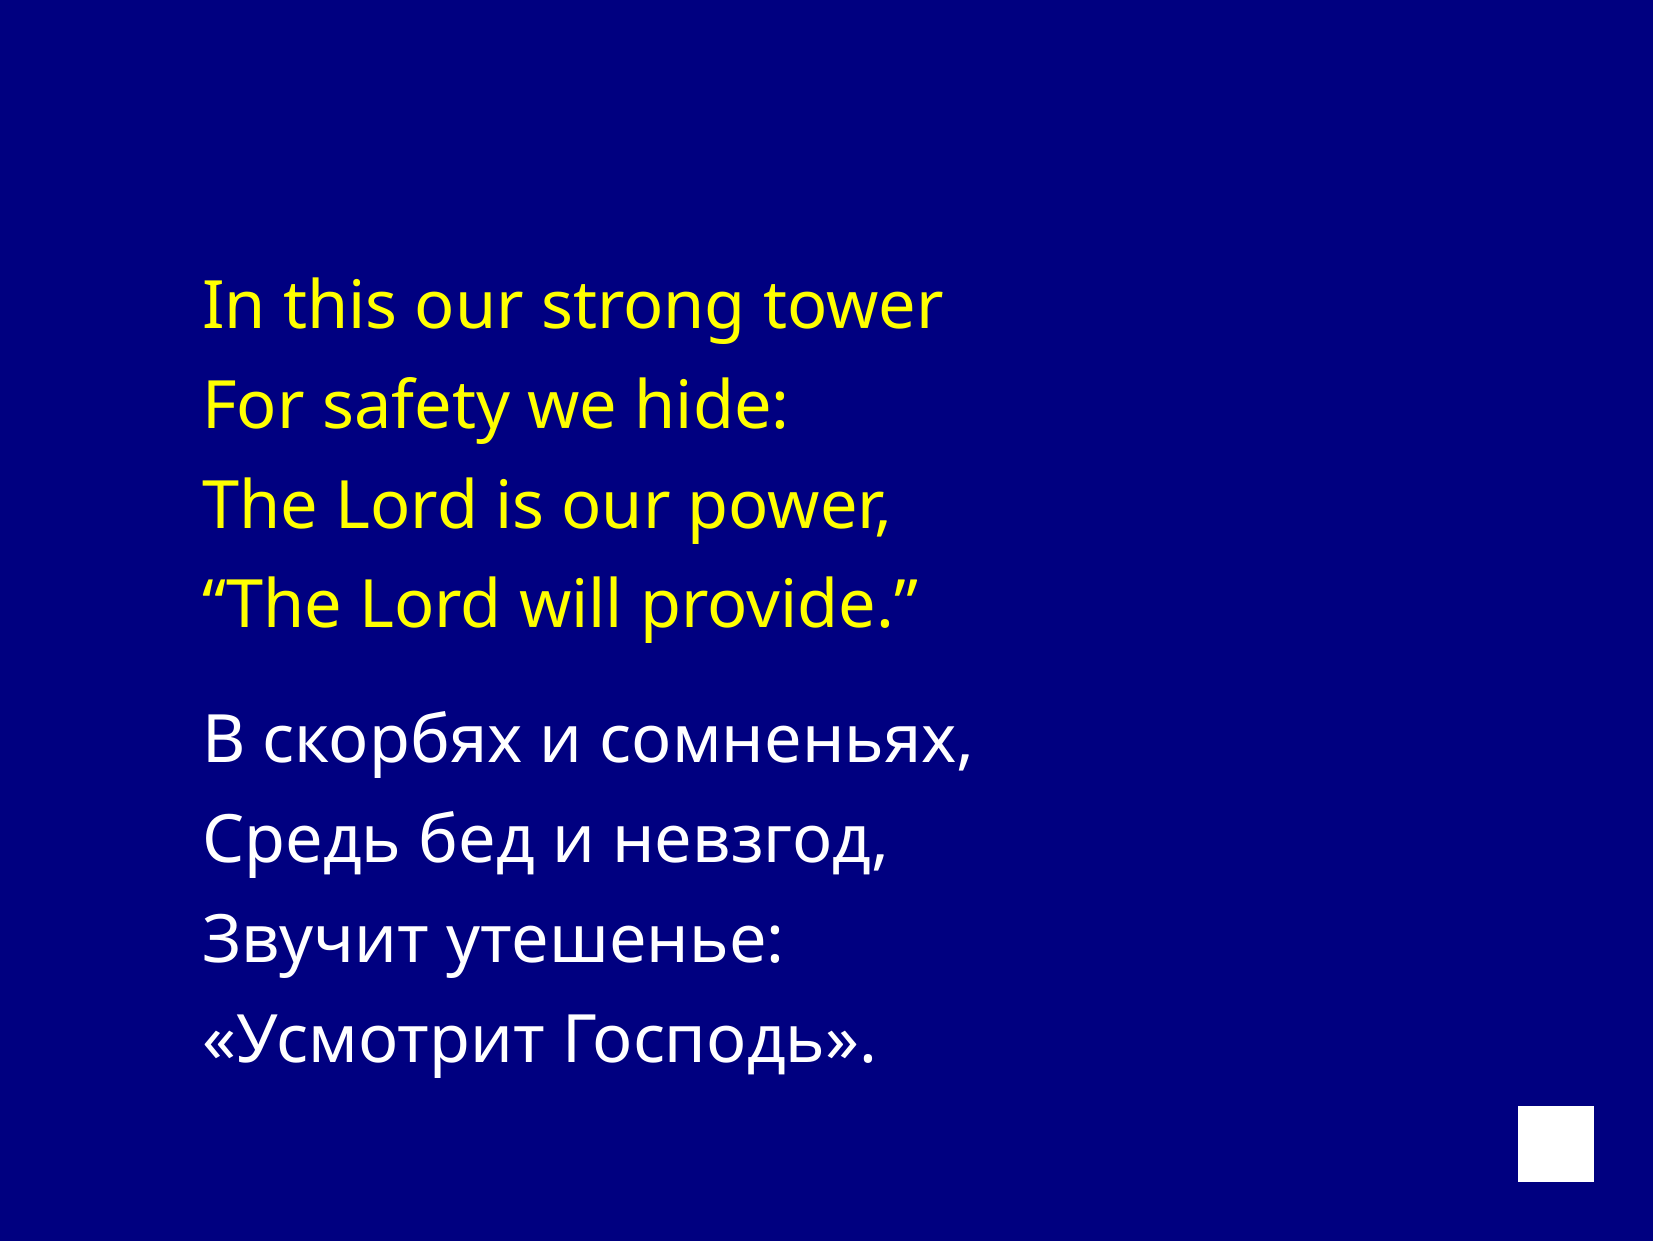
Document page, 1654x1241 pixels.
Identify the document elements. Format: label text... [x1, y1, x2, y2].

text_box В скорбях и сомненьях, Средь бед и невзгод, Звучит утешенье: «Усмотрит Господь». [75, 675, 1576, 1163]
text_box [1518, 1106, 1594, 1182]
text_box In this our strong tower For safety we hide: The Lord is our power, “The Lord will provide.” [75, 150, 1576, 638]
